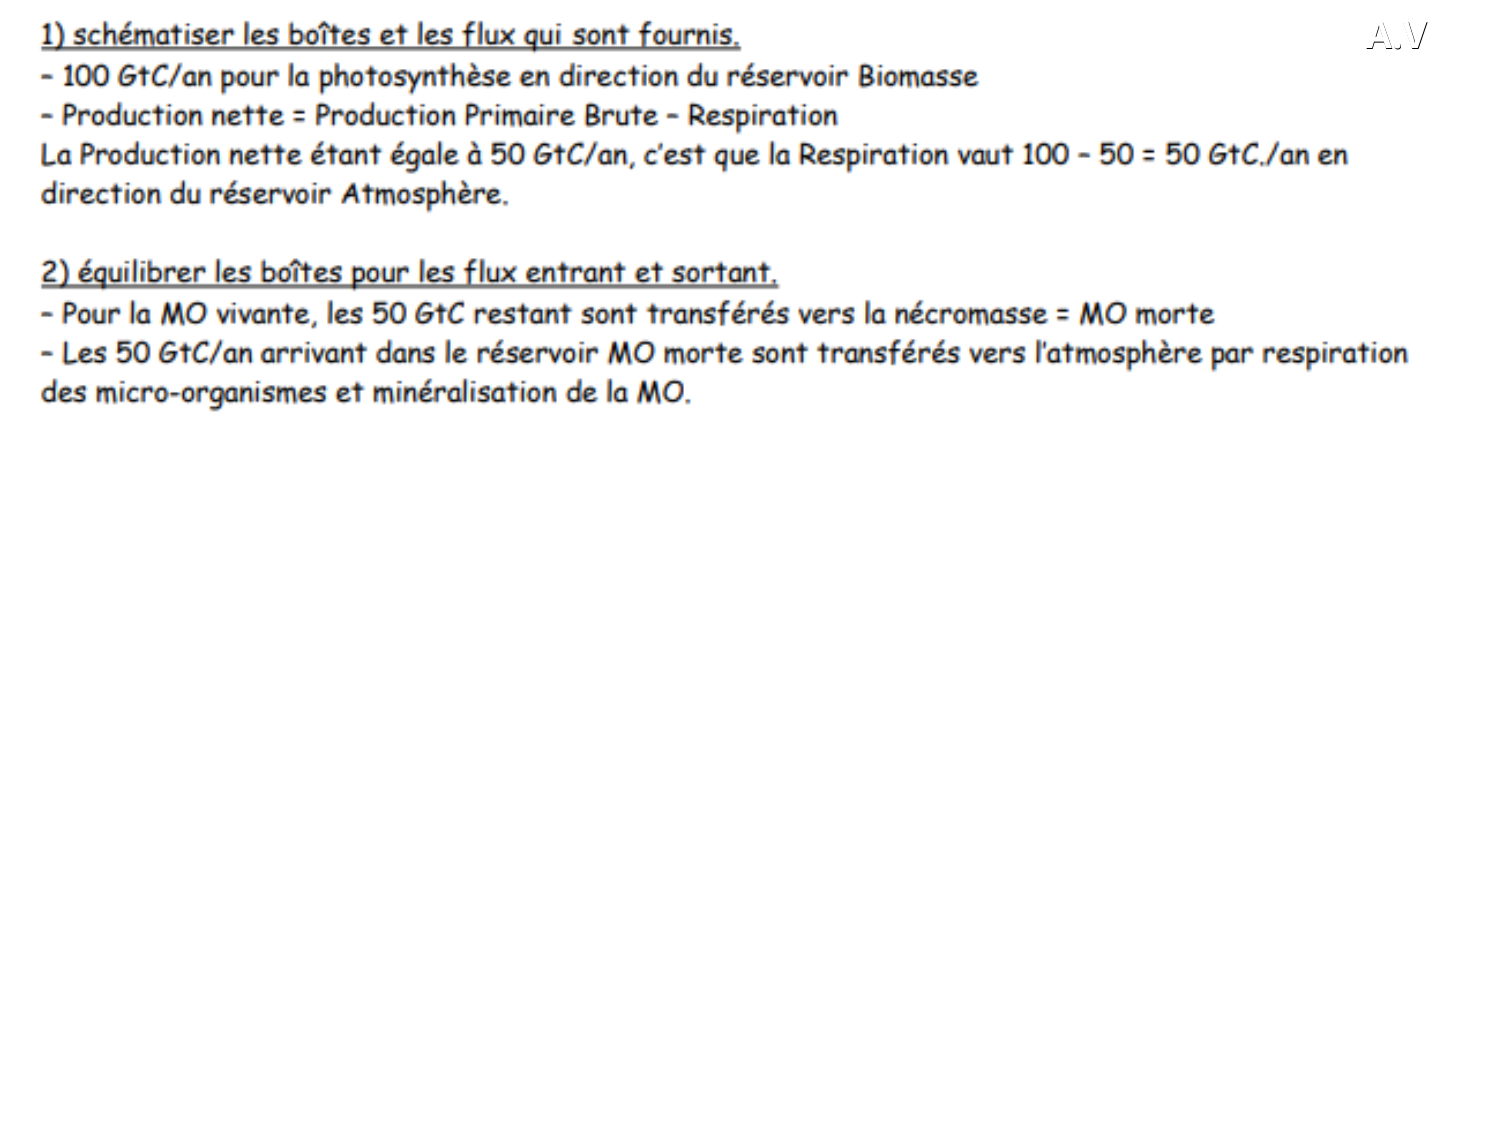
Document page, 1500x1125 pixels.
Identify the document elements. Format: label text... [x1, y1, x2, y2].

picture [26, 8, 1432, 443]
text_box A.V [1351, 3, 1476, 65]
